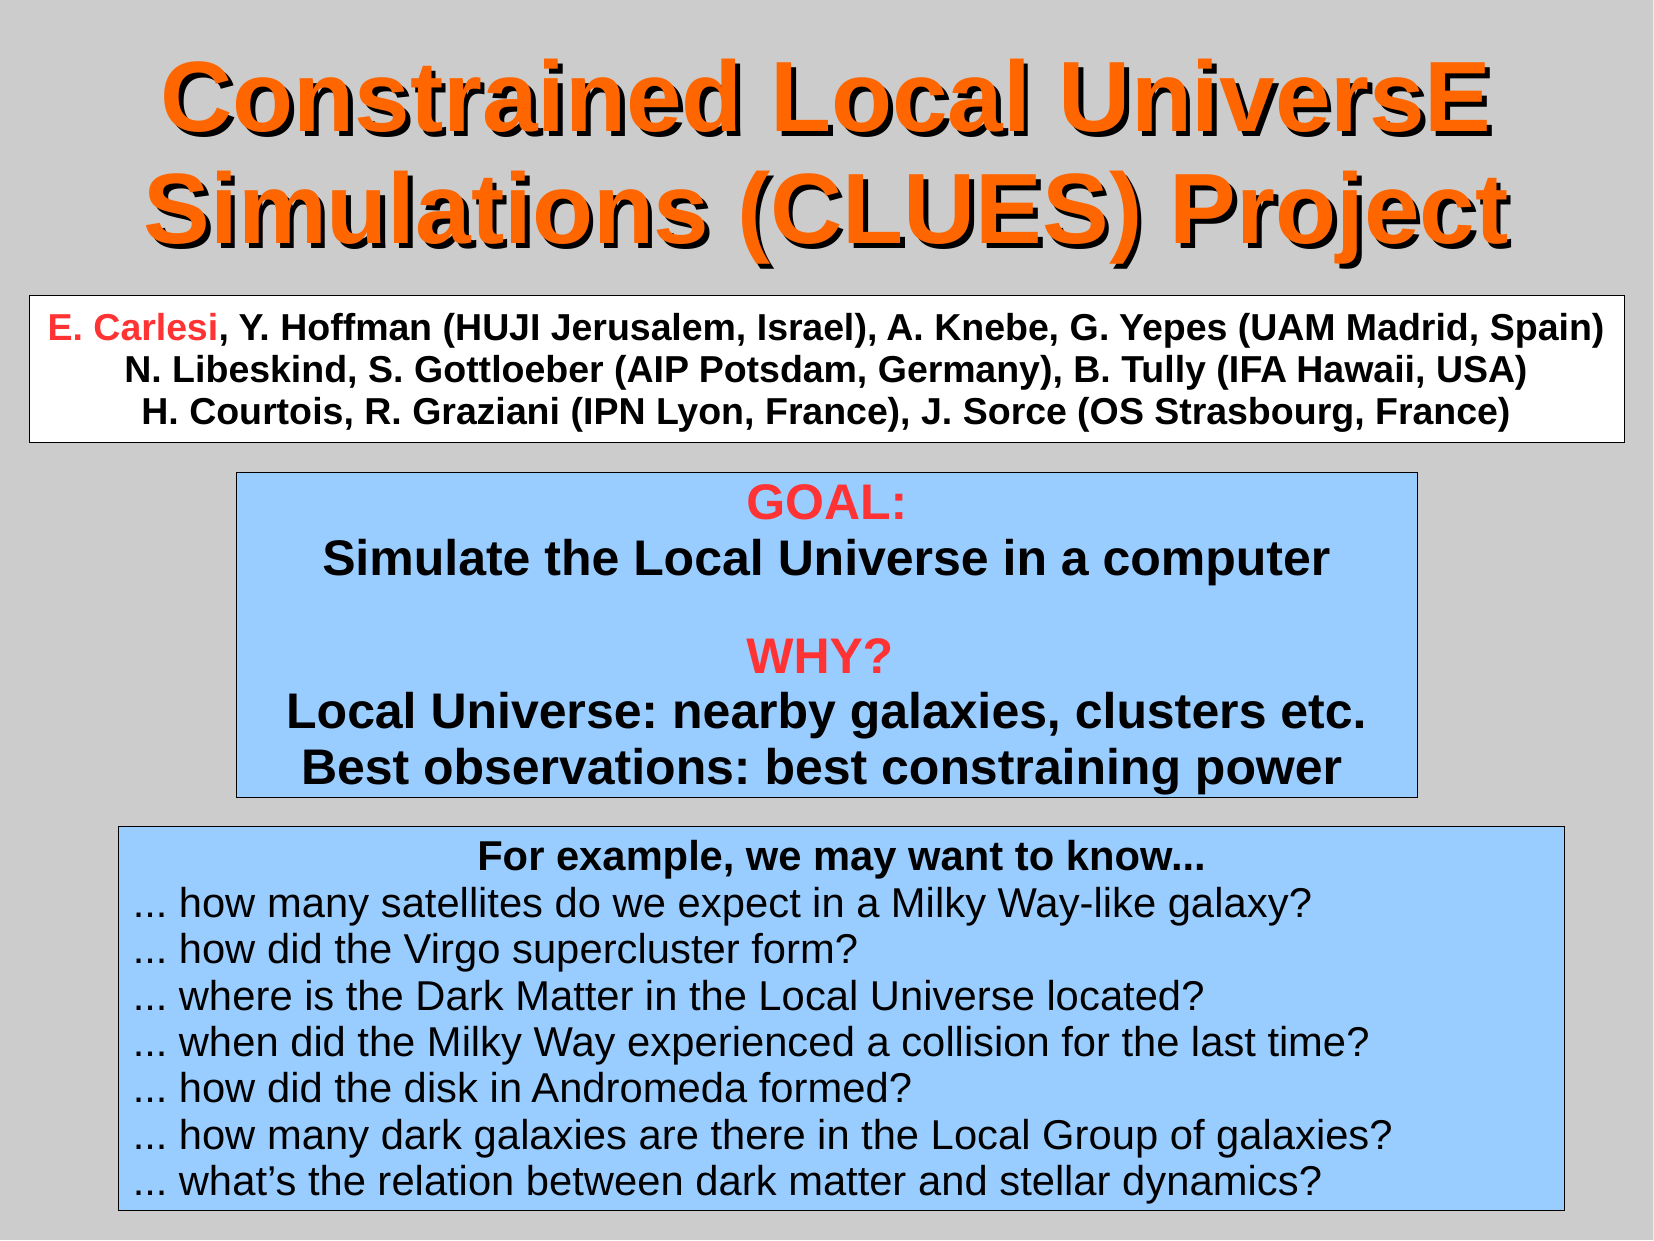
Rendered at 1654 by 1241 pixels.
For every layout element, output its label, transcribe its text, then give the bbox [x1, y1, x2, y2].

text_box E. Carlesi, Y. Hoffman (HUJI Jerusalem, Israel), A. Knebe, G. Yepes (UAM Madrid, Spain) N. Libeskind, S. Gottloeber (AIP Potsdam, Germany), B. Tully (IFA Hawaii, USA) H. Courtois, R. Graziani (IPN Lyon, France), J. Sorce (OS Strasbourg, France) [29, 295, 1625, 443]
title Constrained Local UniversE Simulations (CLUES) Project [82, 41, 1571, 265]
subtitle [82, 443, 1571, 1010]
subtitle [82, 290, 1571, 295]
text_box For example, we may want to know... ... how many satellites do we expect in a Milky Way-like galaxy? ... how did the Virgo supercluster form? ... where is the Dark Matter in the Local Universe located? ... when did the Milky Way experienced a collision for the last time? ... how did the disk in Andromeda formed? ... how many dark galaxies are there in the Local Group of galaxies? ... what’s the relation between dark matter and stellar dynamics? [118, 826, 1565, 1211]
text_box GOAL: Simulate the Local Universe in a computer WHY? Local Universe: nearby galaxies, clusters etc. Best observations: best constraining power [236, 472, 1418, 798]
